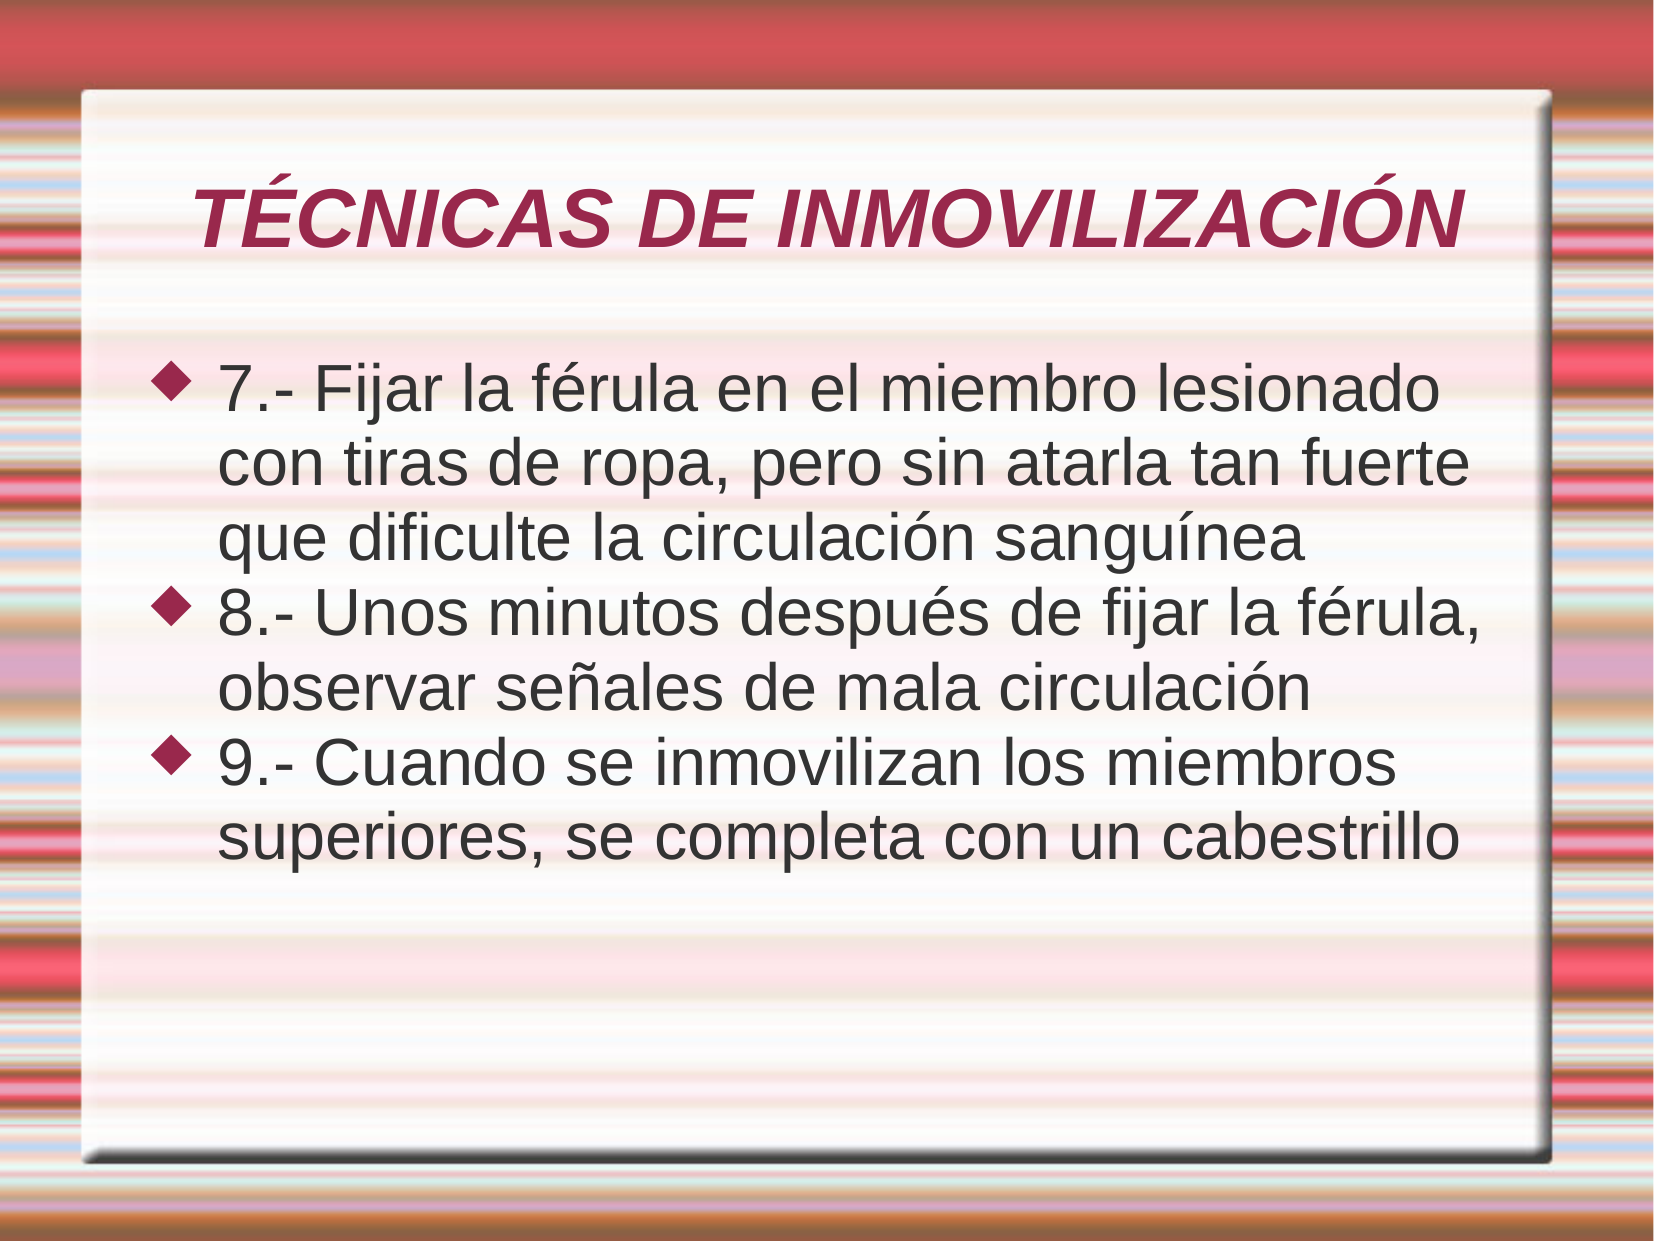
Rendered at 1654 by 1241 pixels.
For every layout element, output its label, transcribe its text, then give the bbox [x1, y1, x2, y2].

title TÉCNICAS DE INMOVILIZACIÓN [121, 114, 1534, 322]
picture [0, 0, 1654, 1241]
list 7.- Fijar la férula en el miembro lesionado con tiras de ropa, pero sin atarla tan fuerte que dificulte la circulación sanguínea 8.- Unos minutos después de fijar la férula, observar señales de mala circulación 9.- Cuando se inmovilizan los miembros superiores, se completa con un cabestrillo [134, 350, 1516, 875]
